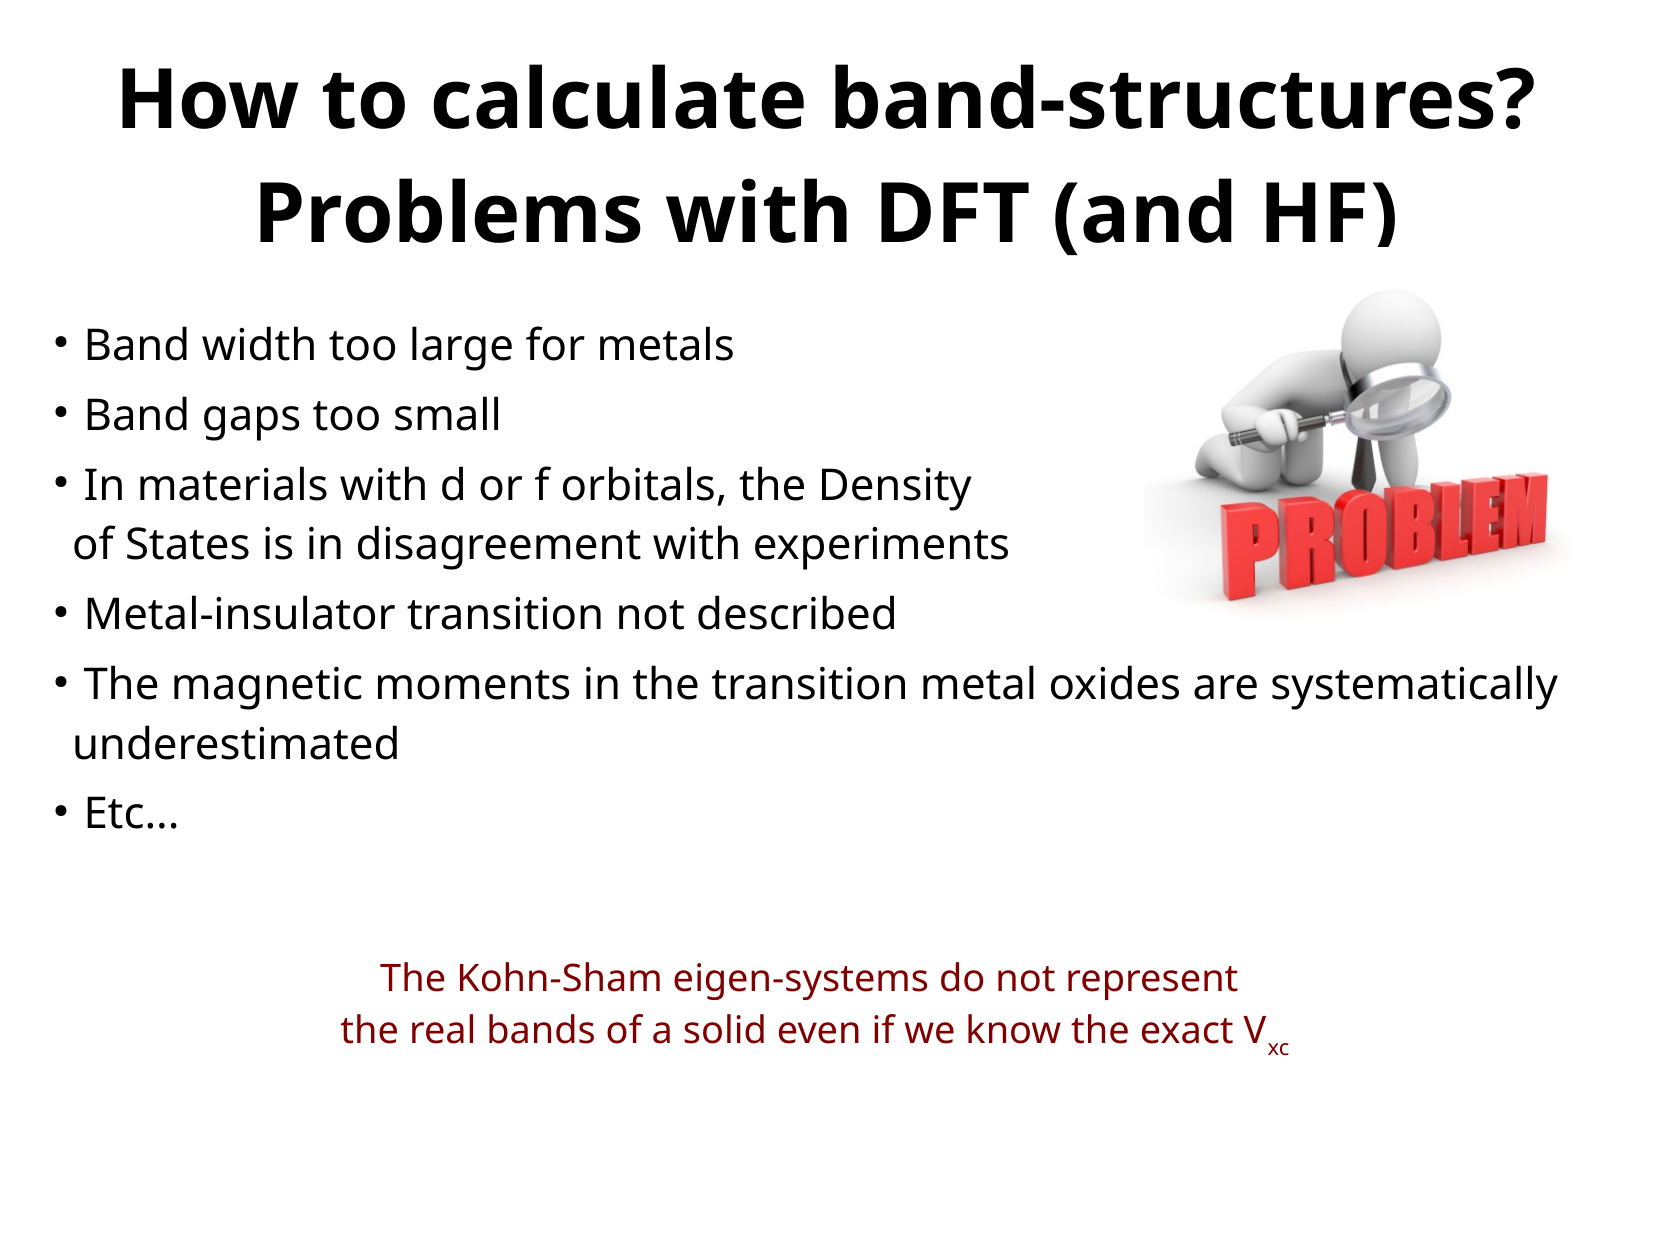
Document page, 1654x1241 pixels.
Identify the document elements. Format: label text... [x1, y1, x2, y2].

list Band width too large for metals Band gaps too small In materials with d or f orbitals, the Density of States is in disagreement with experiments Metal-insulator transition not described The magnetic moments in the transition metal oxides are systematically underestimated Etc... [47, 313, 1583, 851]
list The Kohn-Sham eigen-systems do not represent the real bands of a solid even if we know the exact Vxc [70, 950, 1560, 1063]
picture [1144, 247, 1595, 643]
title How to calculate band-structures? Problems with DFT (and HF) [82, 49, 1571, 257]
